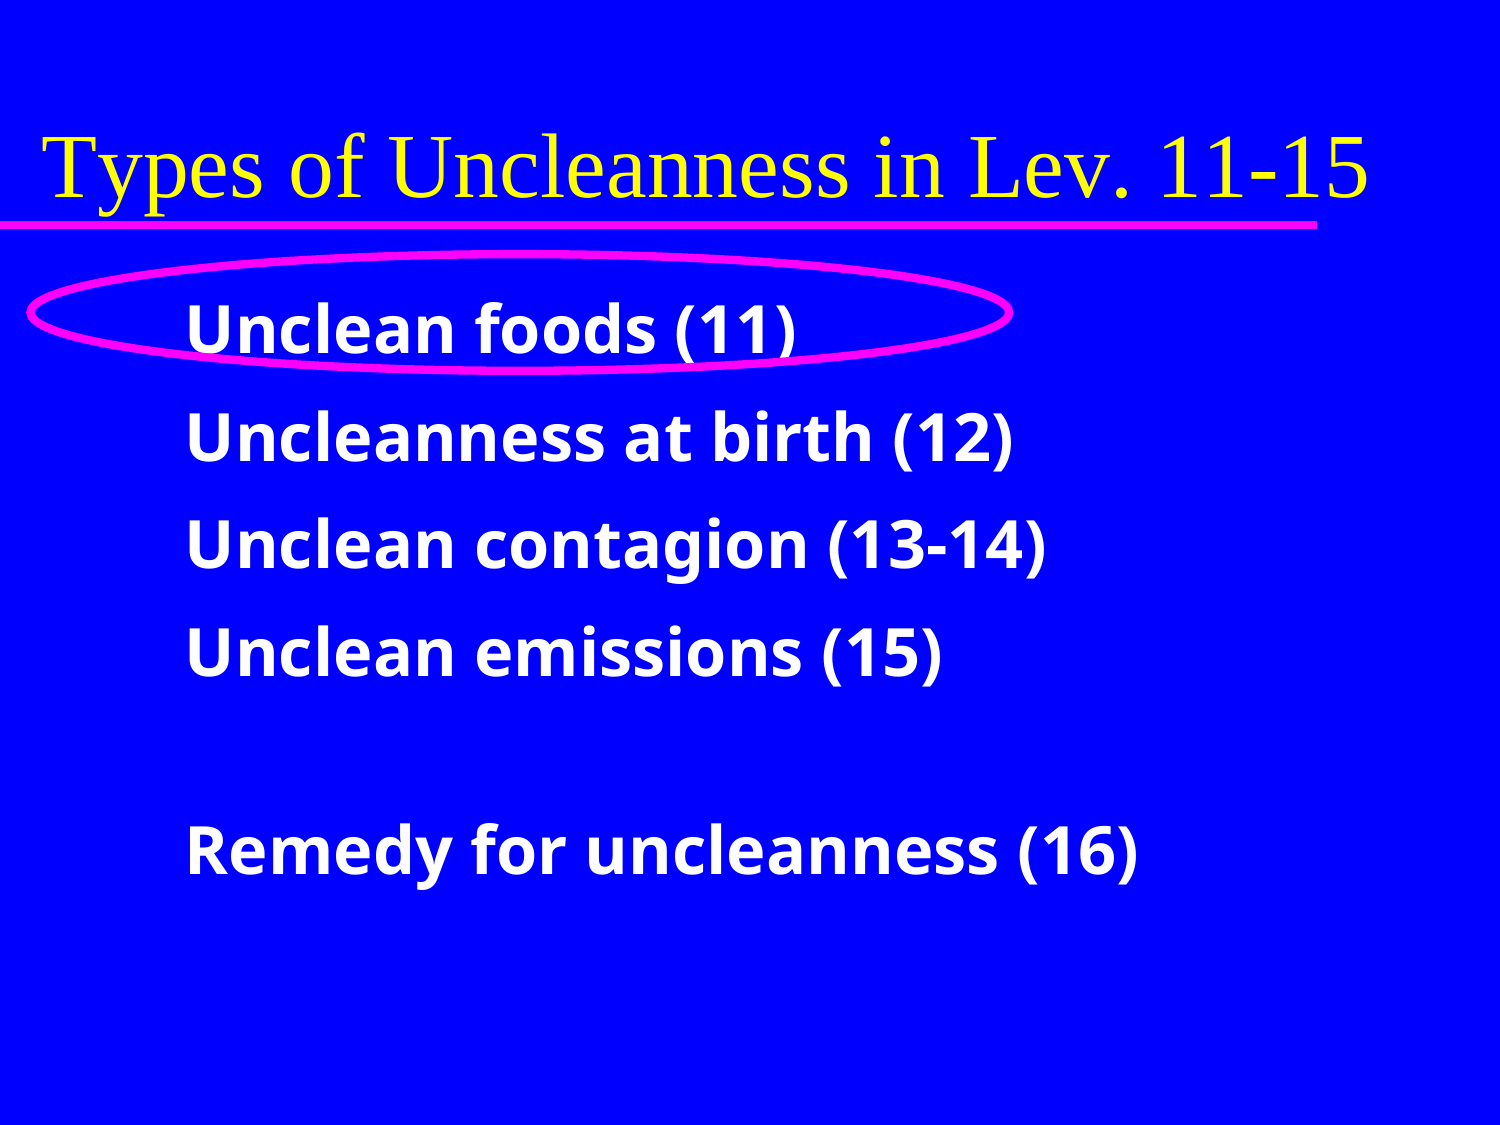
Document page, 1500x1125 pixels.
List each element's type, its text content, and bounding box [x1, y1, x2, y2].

title Types of Uncleanness in Lev. 11-15 [26, 43, 1461, 225]
list Unclean foods (11) Uncleanness at birth (12) Unclean contagion (13-14) Unclean emissions (15) Remedy for uncleanness (16) [169, 275, 1004, 366]
list Unclean foods (11) Uncleanness at birth (12) Unclean contagion (13-14) Unclean emissions (15) Remedy for uncleanness (16) [169, 275, 1438, 951]
